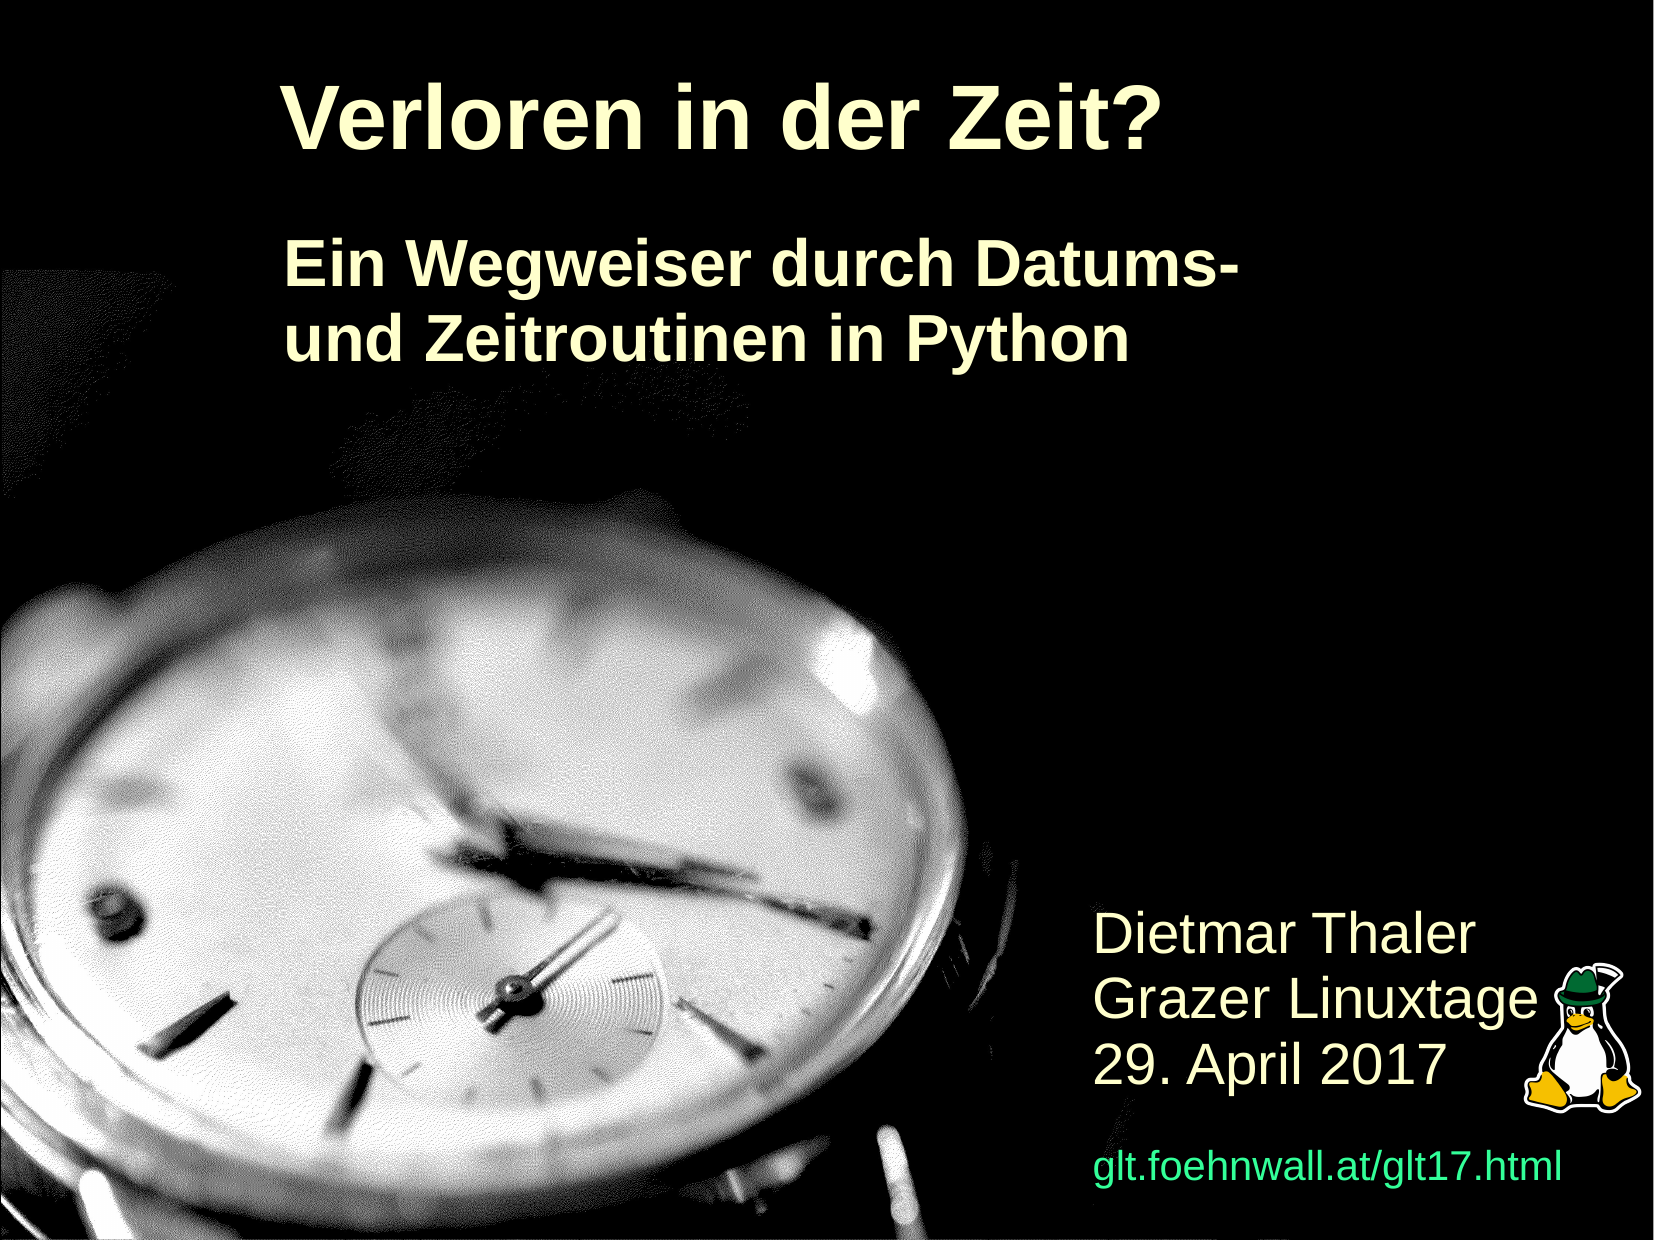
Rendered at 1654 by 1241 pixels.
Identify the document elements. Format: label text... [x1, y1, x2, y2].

text_box Ein Wegweiser durch Datums- und Zeitroutinen in Python [283, 200, 1371, 402]
picture [1523, 962, 1642, 1114]
subtitle Dietmar Thaler Grazer Linuxtage 29. April 2017 glt.foehnwall.at/glt17.html [1092, 874, 1589, 1217]
title Verloren in der Zeit? [279, 59, 1182, 178]
picture [1, 268, 1360, 1240]
